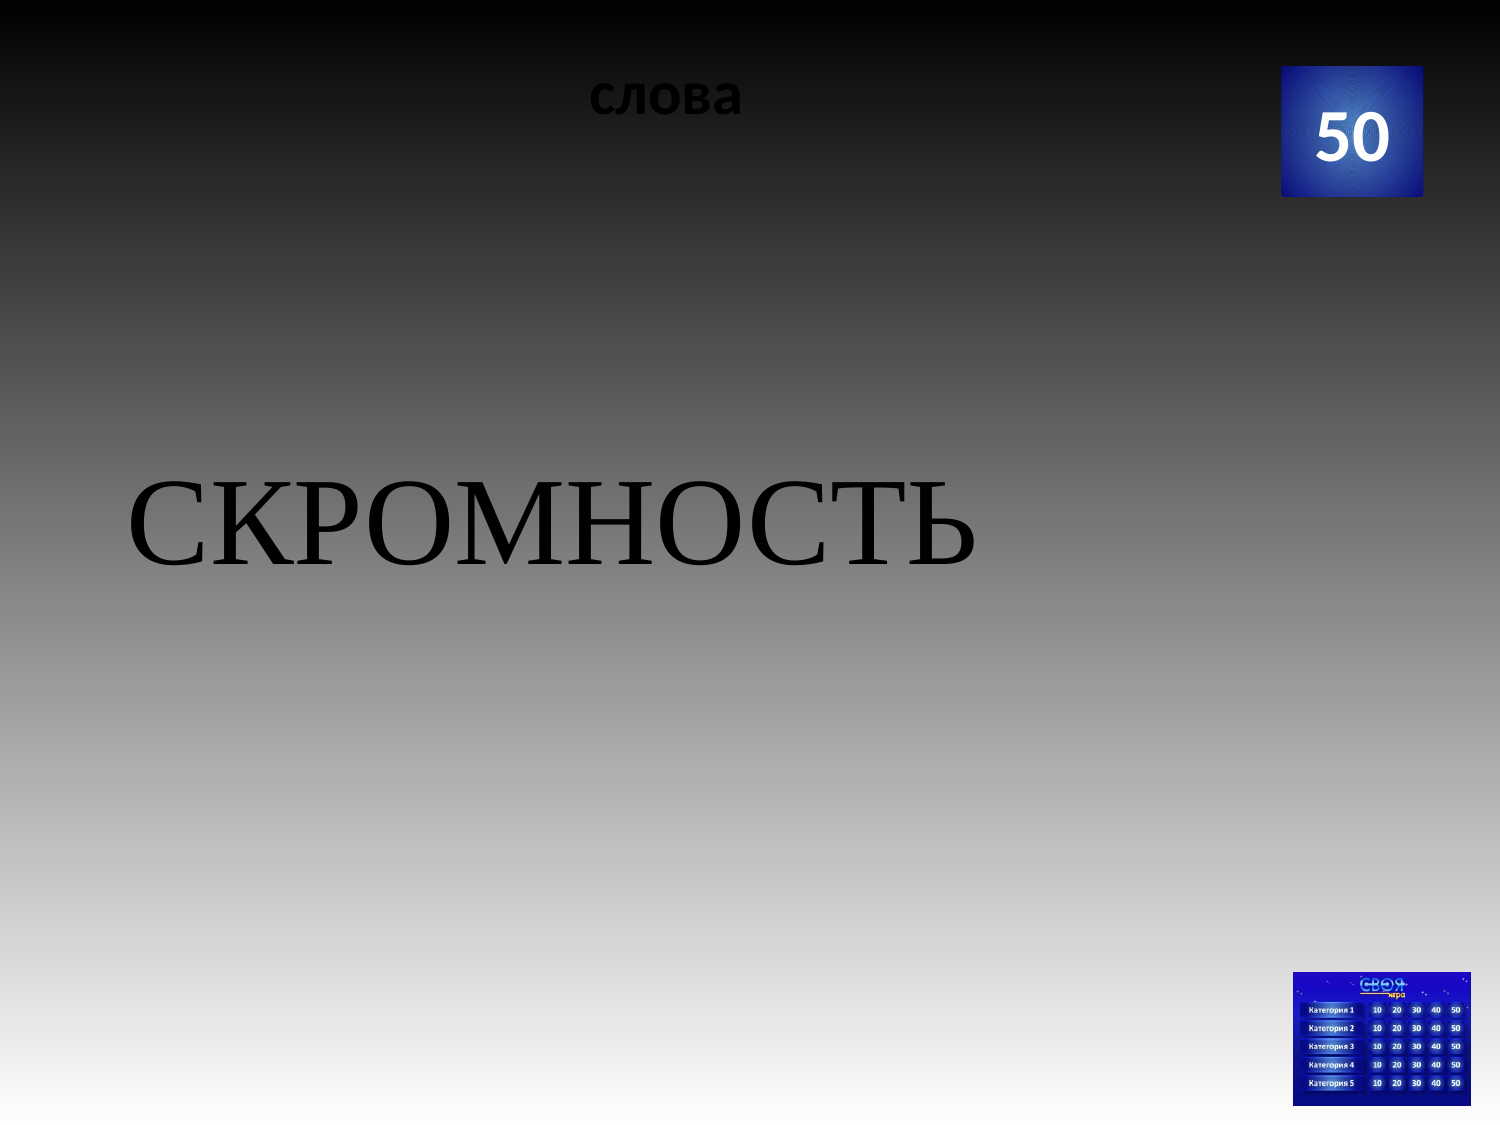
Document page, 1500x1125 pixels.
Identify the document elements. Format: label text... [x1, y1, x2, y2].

picture [1293, 972, 1471, 1106]
text_box 50 [1281, 66, 1424, 197]
title слова [75, 45, 1258, 233]
list СКРОМНОСТЬ [112, 432, 1425, 1000]
